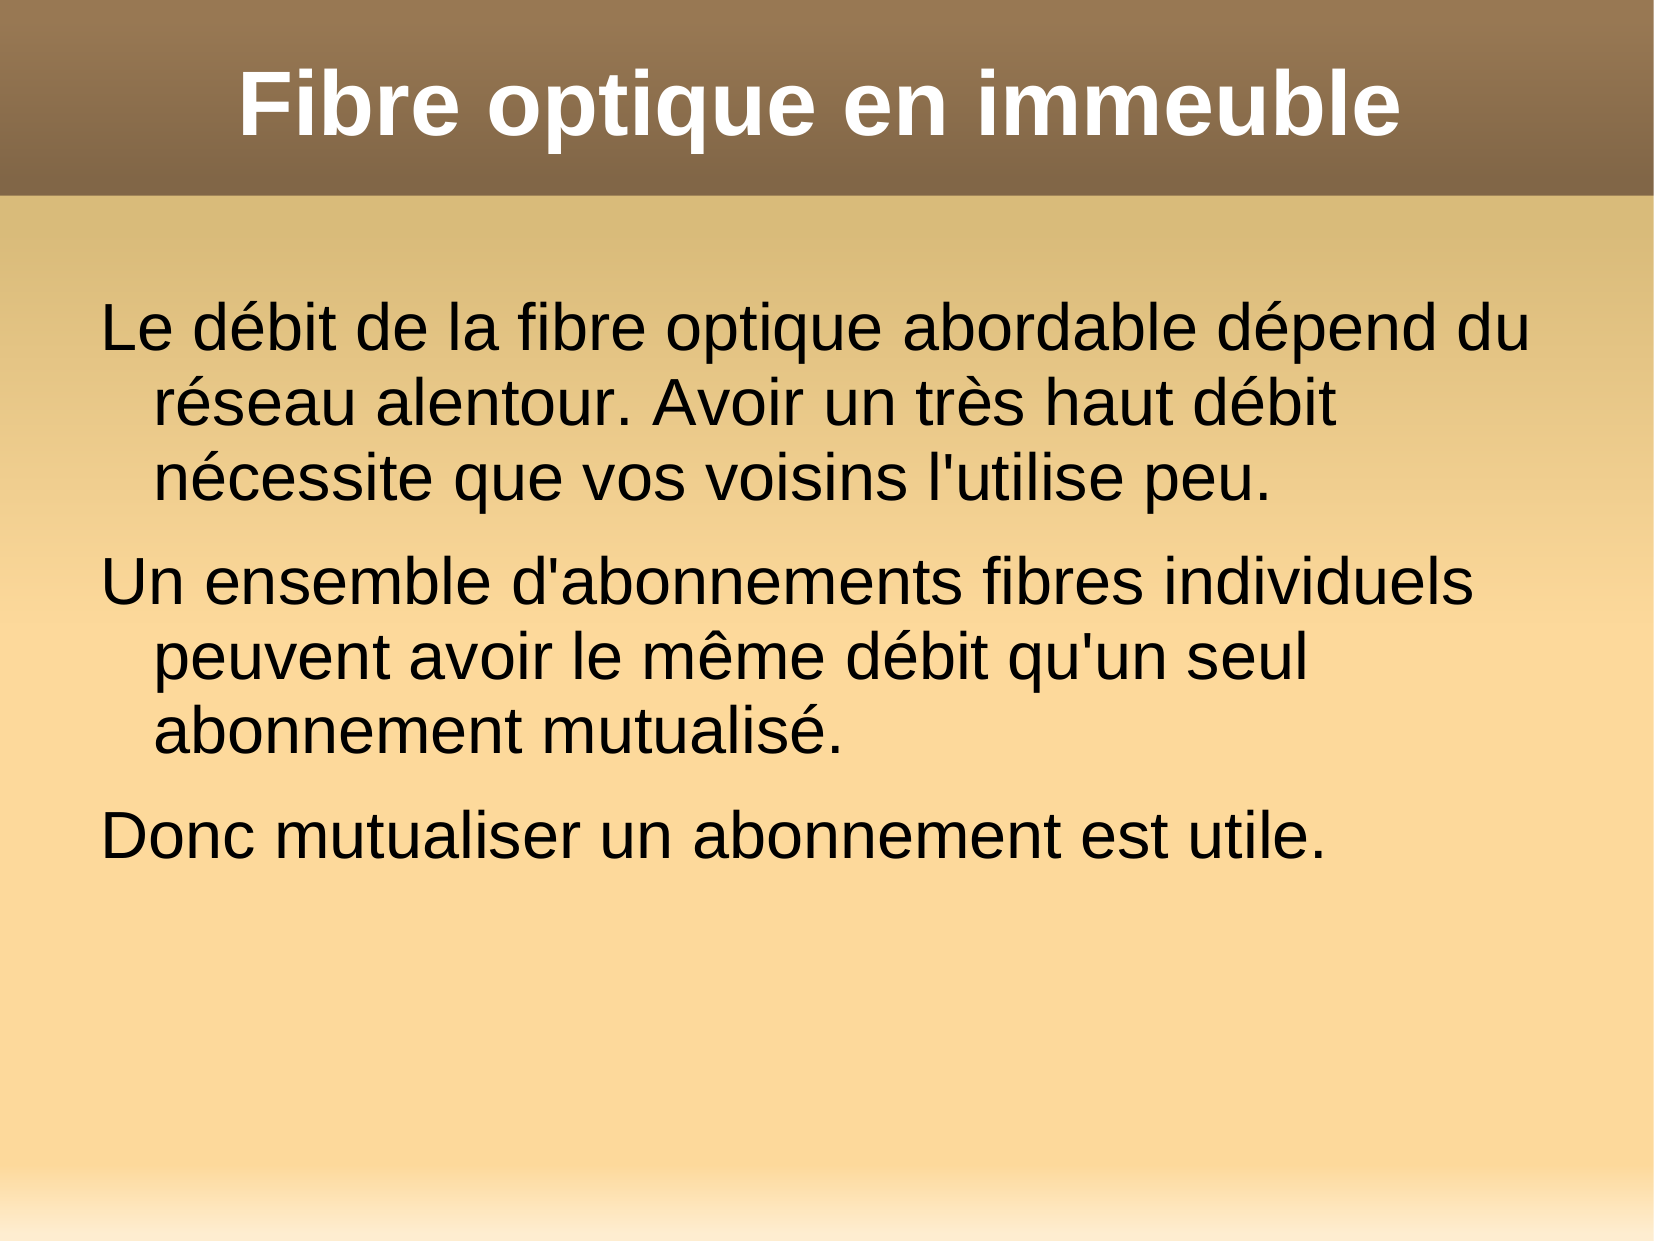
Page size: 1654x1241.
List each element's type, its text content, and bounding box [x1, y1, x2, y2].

list Le débit de la fibre optique abordable dépend du réseau alentour. Avoir un très haut débit nécessite que vos voisins l'utilise peu. Un ensemble d'abonnements fibres individuels peuvent avoir le même débit qu'un seul abonnement mutualisé. Donc mutualiser un abonnement est utile. [82, 290, 1571, 1109]
title Fibre optique en immeuble [76, 0, 1565, 208]
picture [0, 0, 1654, 1241]
